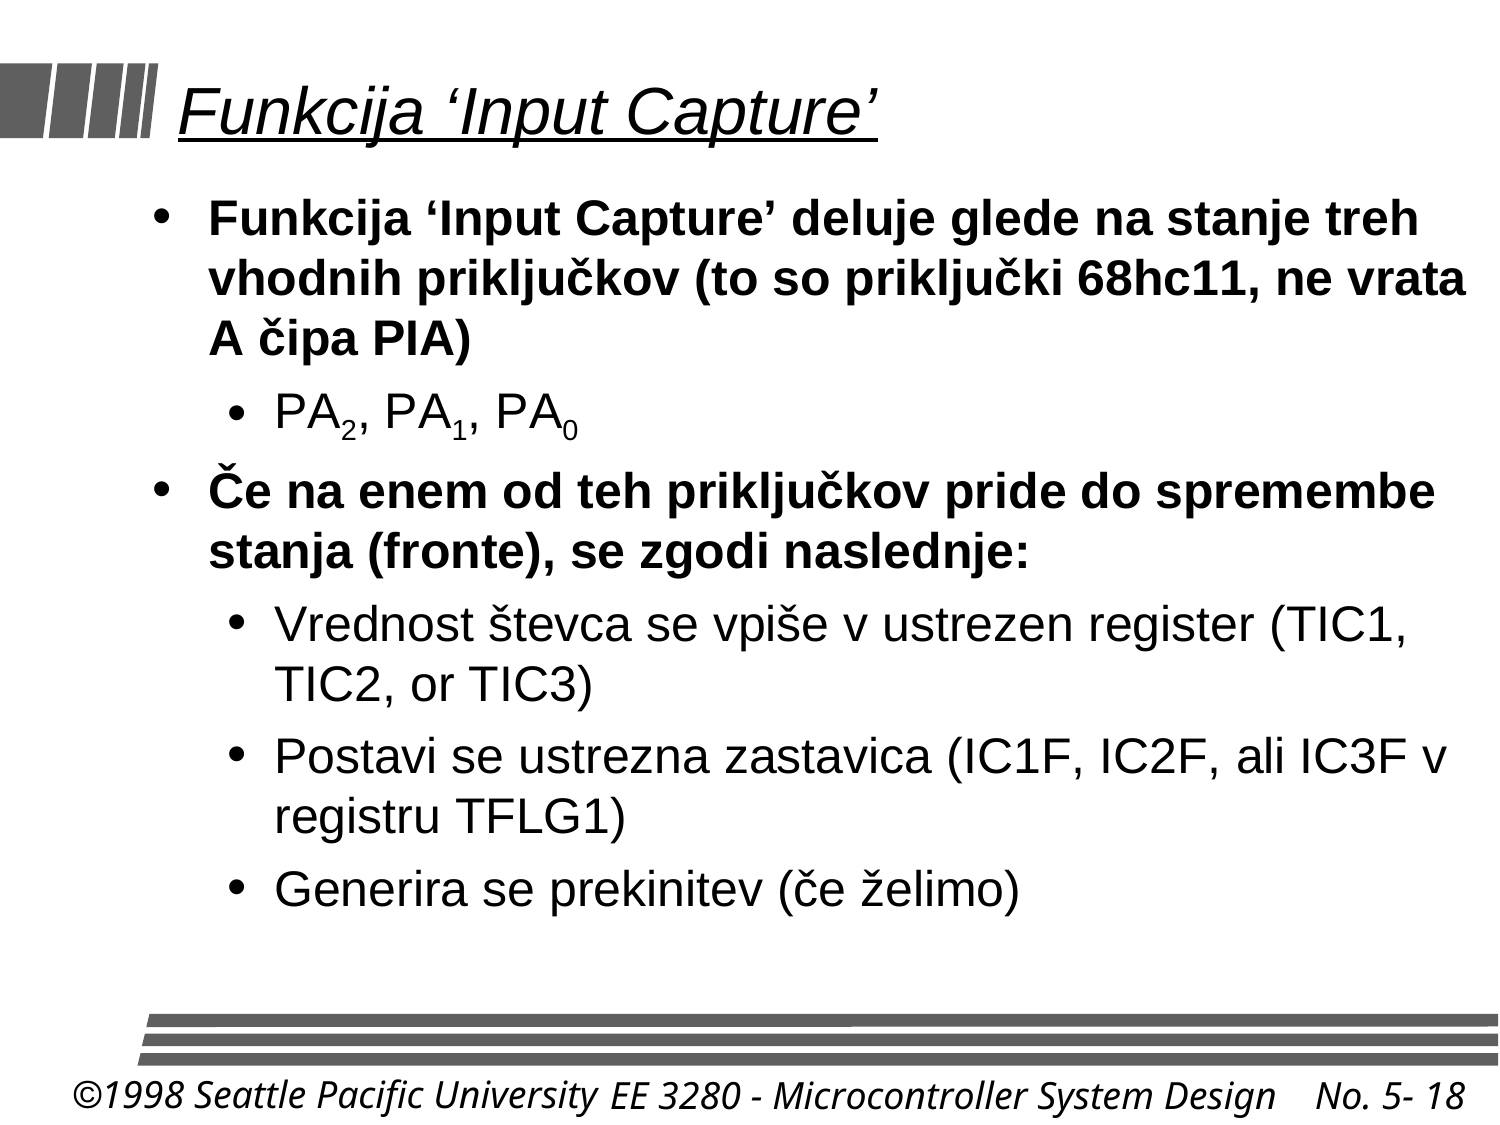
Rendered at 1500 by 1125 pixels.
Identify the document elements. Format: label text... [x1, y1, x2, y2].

list Funkcija ‘Input Capture’ deluje glede na stanje treh vhodnih priključkov (to so priključki 68hc11, ne vrata A čipa PIA) PA2, PA1, PA0 Če na enem od teh priključkov pride do spremembe stanja (fronte), se zgodi naslednje: Vrednost števca se vpiše v ustrezen register (TIC1, TIC2, or TIC3) Postavi se ustrezna zastavica (IC1F, IC2F, ali IC3F v registru TFLG1) Generira se prekinitev (če želimo) [137, 178, 1486, 976]
title Funkcija ‘Input Capture’ [162, 60, 1498, 156]
